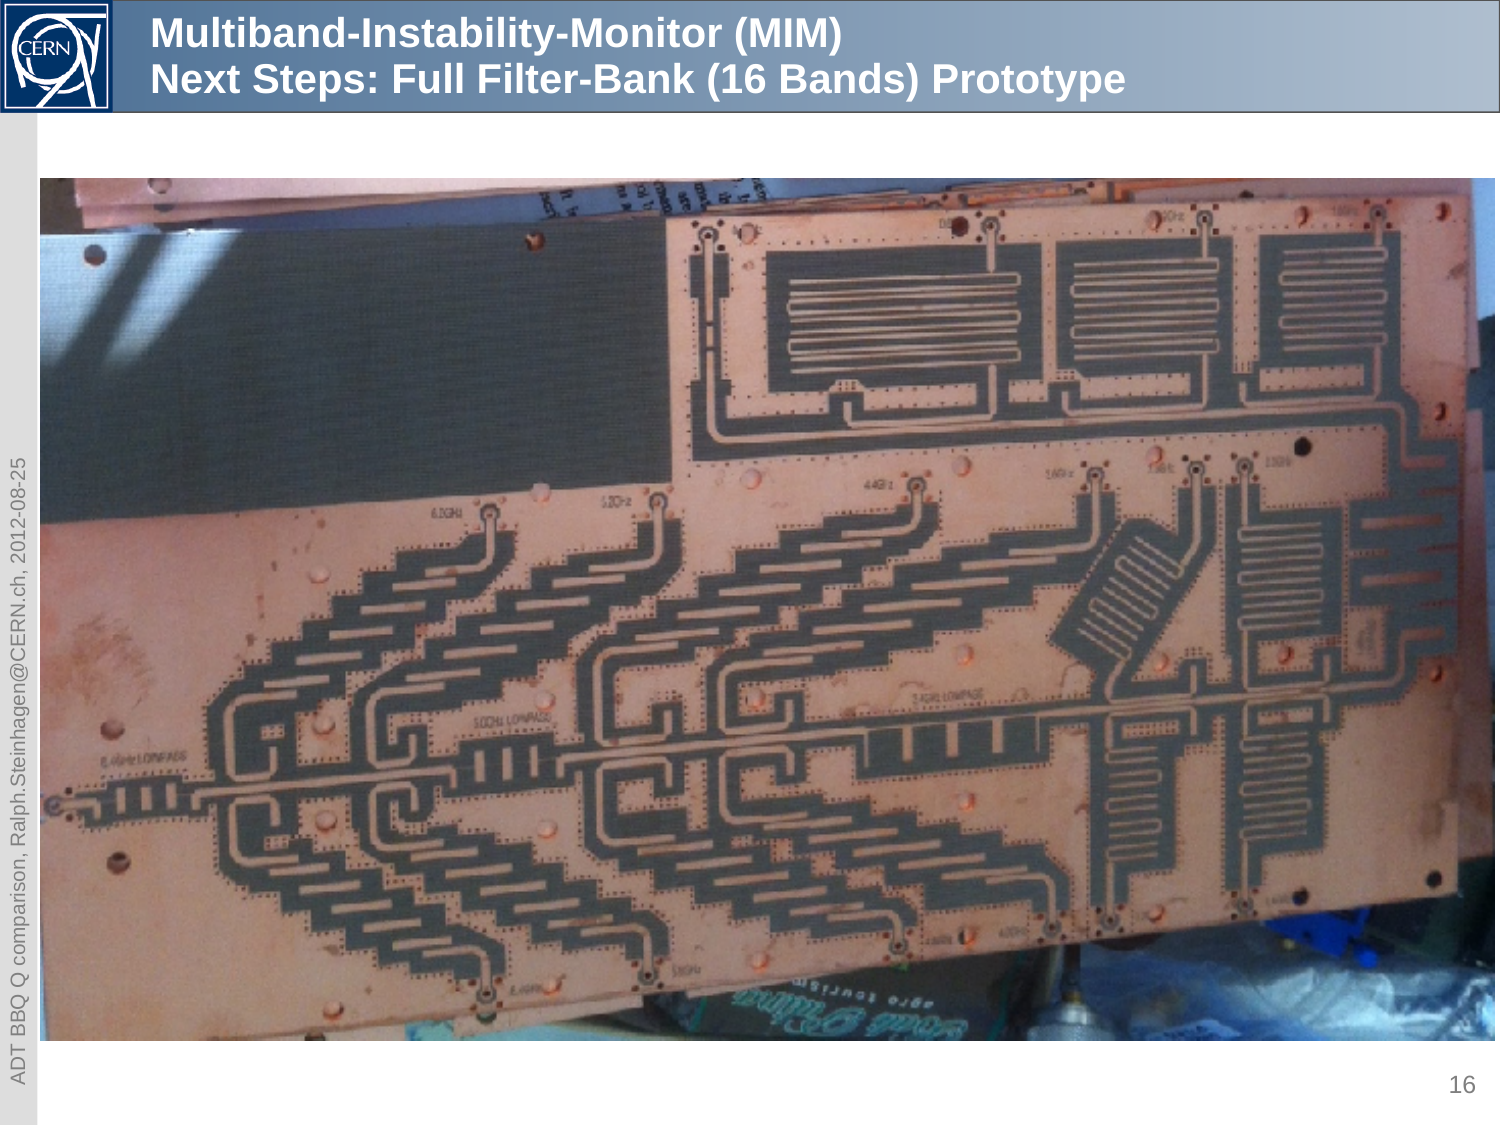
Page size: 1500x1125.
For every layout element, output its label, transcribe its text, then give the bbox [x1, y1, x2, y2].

picture [0, 0, 113, 113]
picture [40, 178, 1495, 1041]
title Multiband-Instability-Monitor (MIM) Next Steps: Full Filter-Bank (16 Bands) Prototype [150, 0, 1201, 113]
